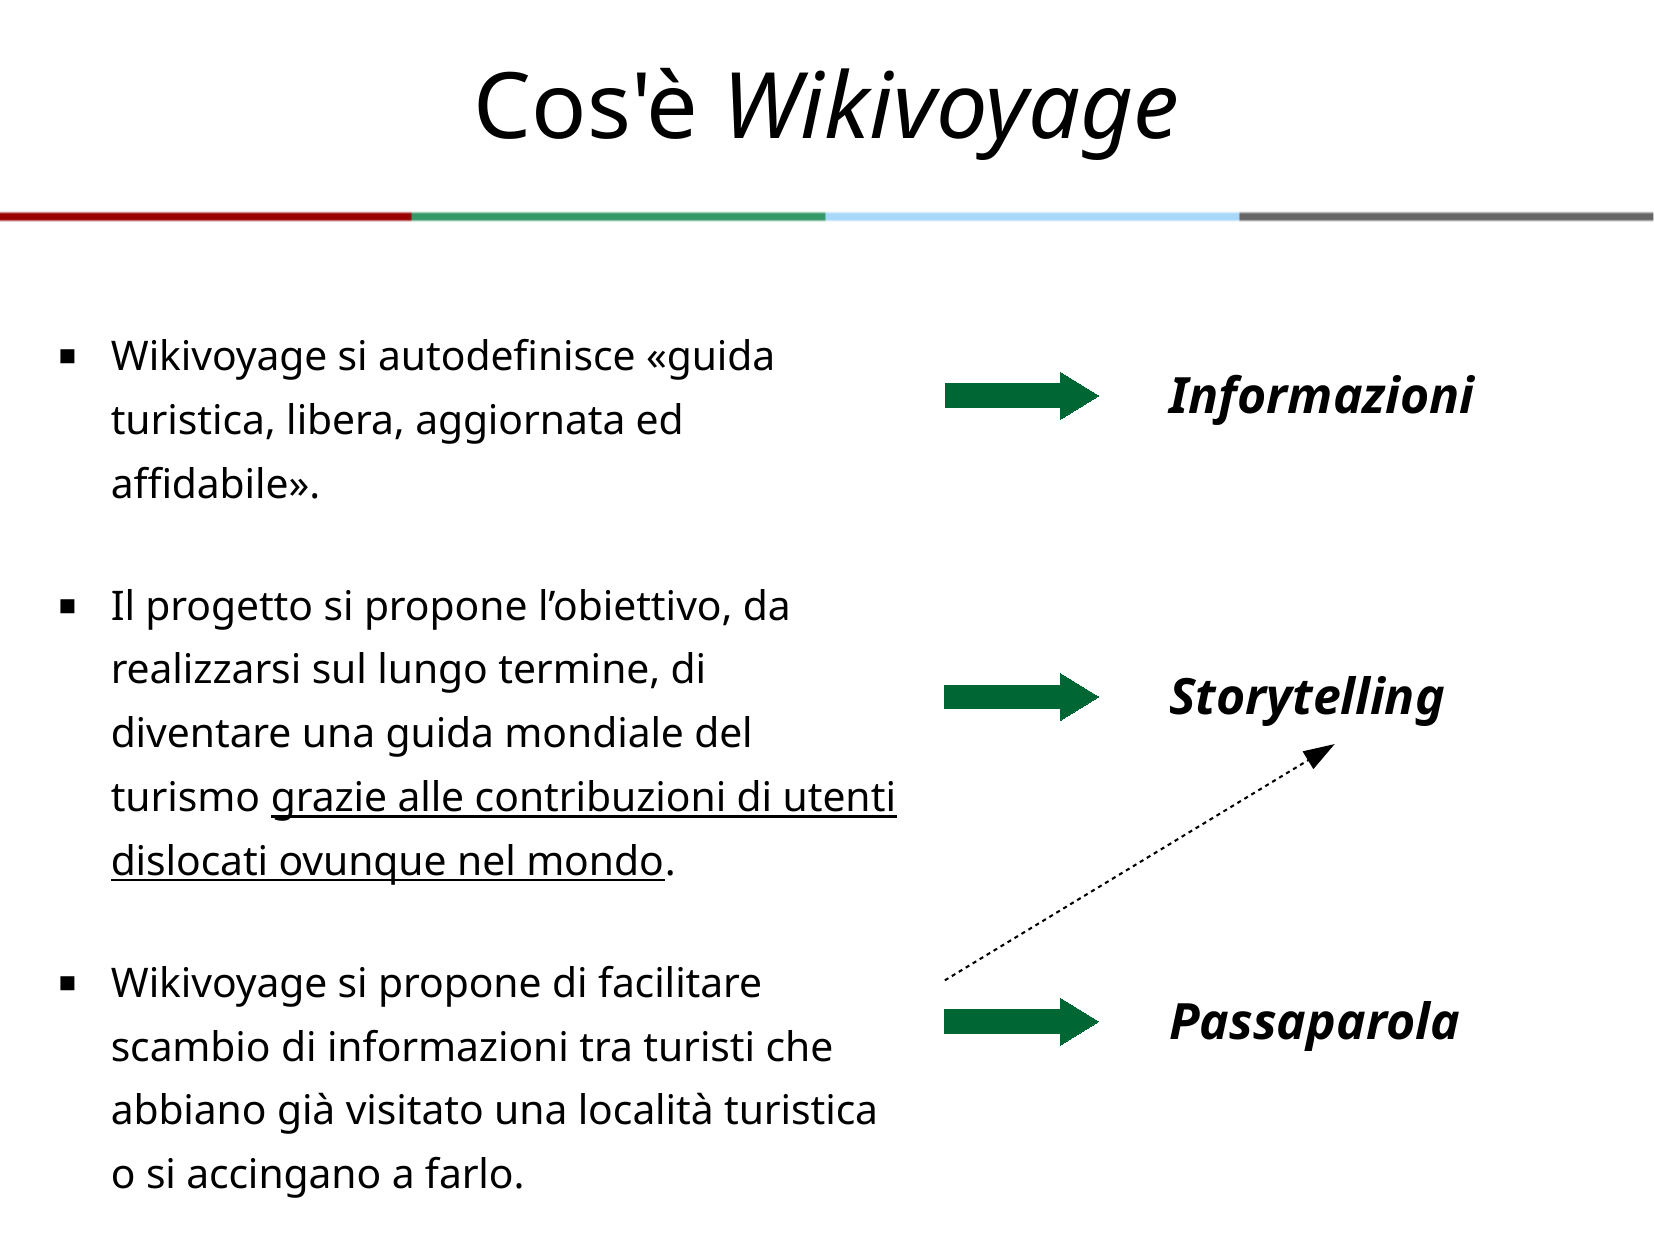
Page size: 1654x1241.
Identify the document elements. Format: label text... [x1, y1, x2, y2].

text_box [944, 998, 1099, 1046]
text_box [944, 673, 1099, 721]
picture [0, 200, 1654, 235]
list Passaparola [1169, 986, 1559, 1058]
text_box [945, 372, 1099, 420]
title Cos'è Wikivoyage [82, 0, 1571, 200]
list Storytelling [1169, 661, 1654, 733]
list Wikivoyage si autodefinisce «guida turistica, libera, aggiornata ed affidabile». Il progetto si propone l’obiettivo, da realizzarsi sul lungo termine, di diventare una guida mondiale del turismo grazie alle contribuzioni di utenti dislocati ovunque nel mondo. Wikivoyage si propone di facilitare scambio di informazioni tra turisti che abbiano già visitato una località turistica o si accingano a farlo. [41, 318, 898, 1205]
list Informazioni [1169, 360, 1560, 432]
